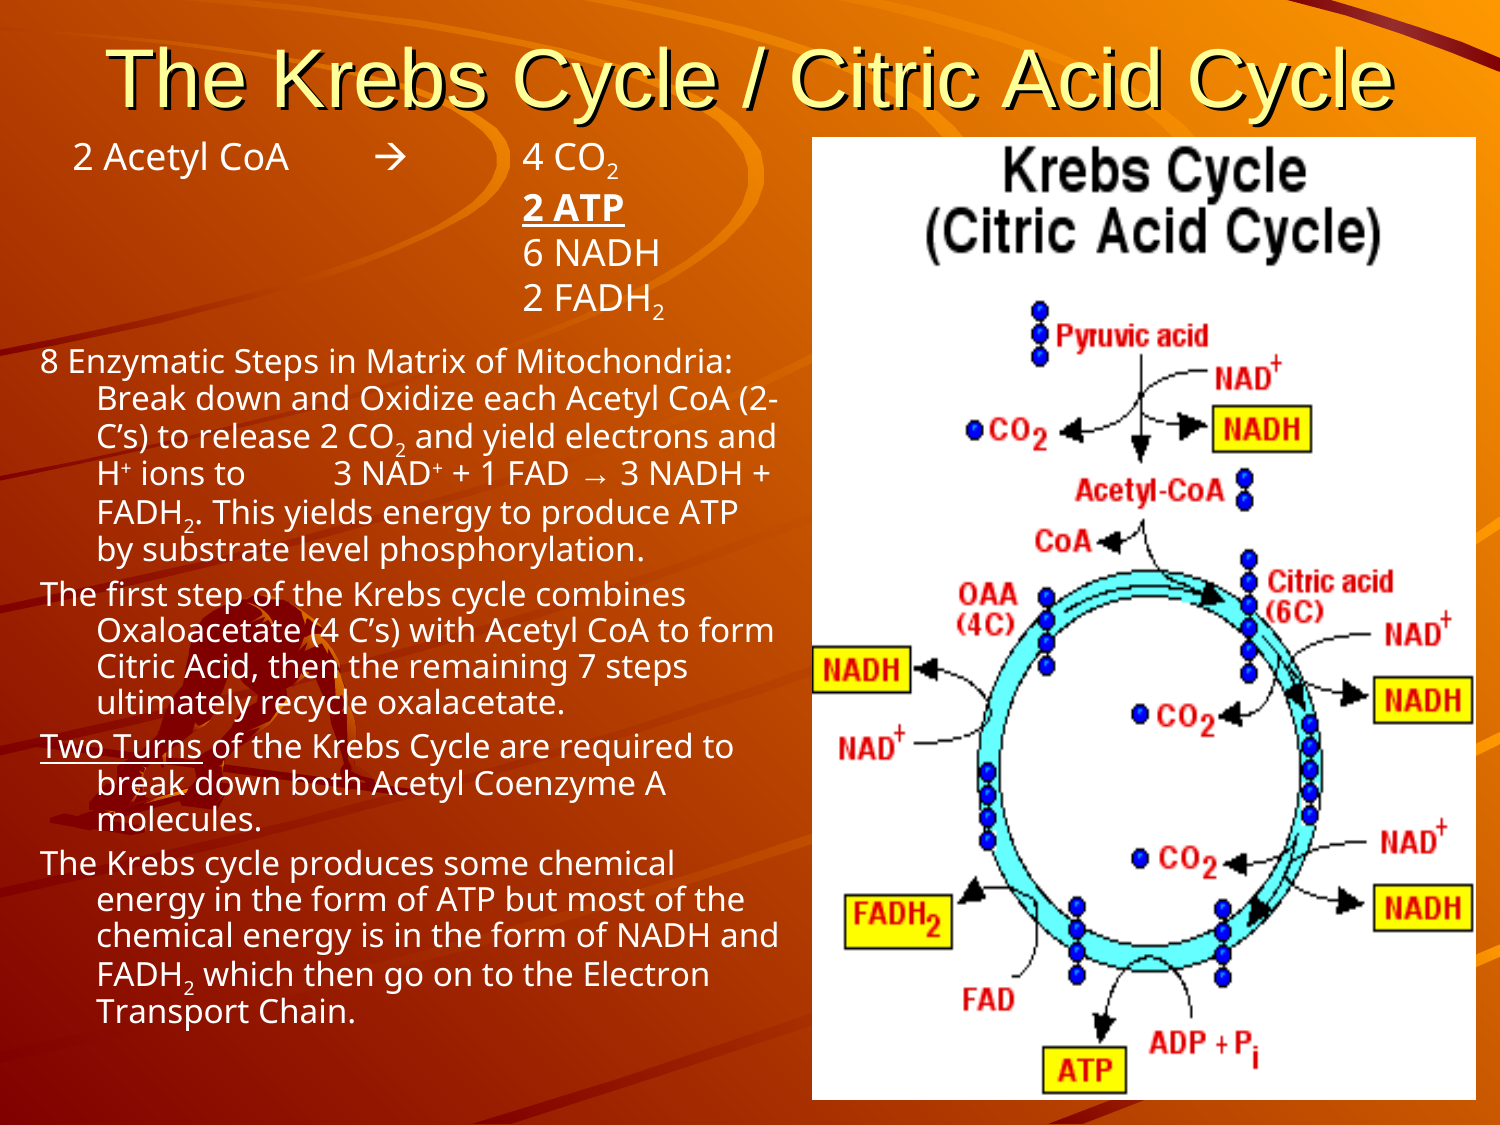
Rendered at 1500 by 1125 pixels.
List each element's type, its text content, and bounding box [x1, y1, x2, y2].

picture [812, 137, 1476, 1101]
title The Krebs Cycle / Citric Acid Cycle [75, 12, 1426, 133]
list 8 Enzymatic Steps in Matrix of Mitochondria: Break down and Oxidize each Acetyl CoA (2-C’s) to release 2 CO2 and yield electrons and H+ ions to 3 NAD+ + 1 FAD → 3 NADH + FADH2. This yields energy to produce ATP by substrate level phosphorylation. The first step of the Krebs cycle combines Oxaloacetate (4 C’s) with Acetyl CoA to form Citric Acid, then the remaining 7 steps ultimately recycle oxalacetate. Two Turns of the Krebs Cycle are required to break down both Acetyl Coenzyme A molecules. The Krebs cycle produces some chemical energy in the form of ATP but most of the chemical energy is in the form of NADH and FADH2 which then go on to the Electron Transport Chain. [24, 337, 801, 1088]
text_box 2 Acetyl CoA  4 CO2 2 ATP 6 NADH 2 FADH2 [57, 124, 680, 333]
